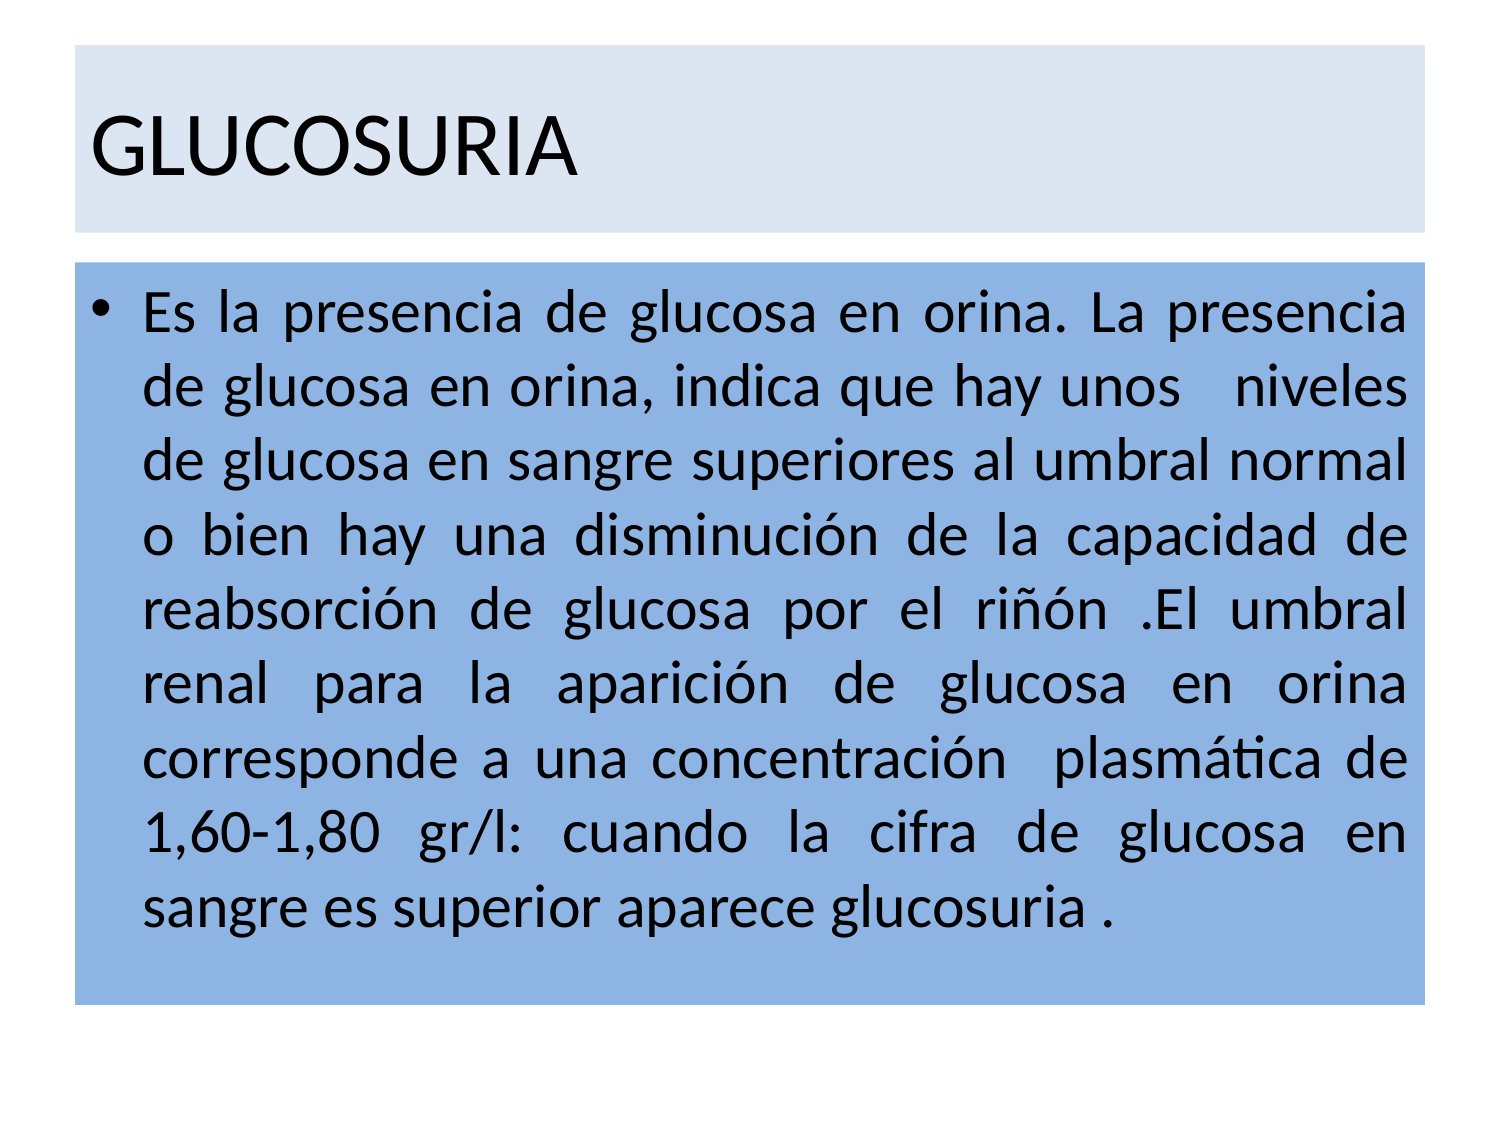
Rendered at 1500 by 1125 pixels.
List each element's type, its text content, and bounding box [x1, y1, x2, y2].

title GLUCOSURIA [75, 45, 1425, 233]
list Es la presencia de glucosa en orina. La presencia de glucosa en orina, indica que hay unos niveles de glucosa en sangre superiores al umbral normal o bien hay una disminución de la capacidad de reabsorción de glucosa por el riñón .El umbral renal para la aparición de glucosa en orina corresponde a una concentración plasmática de 1,60-1,80 gr/l: cuando la cifra de glucosa en sangre es superior aparece glucosuria . [75, 262, 1425, 1005]
